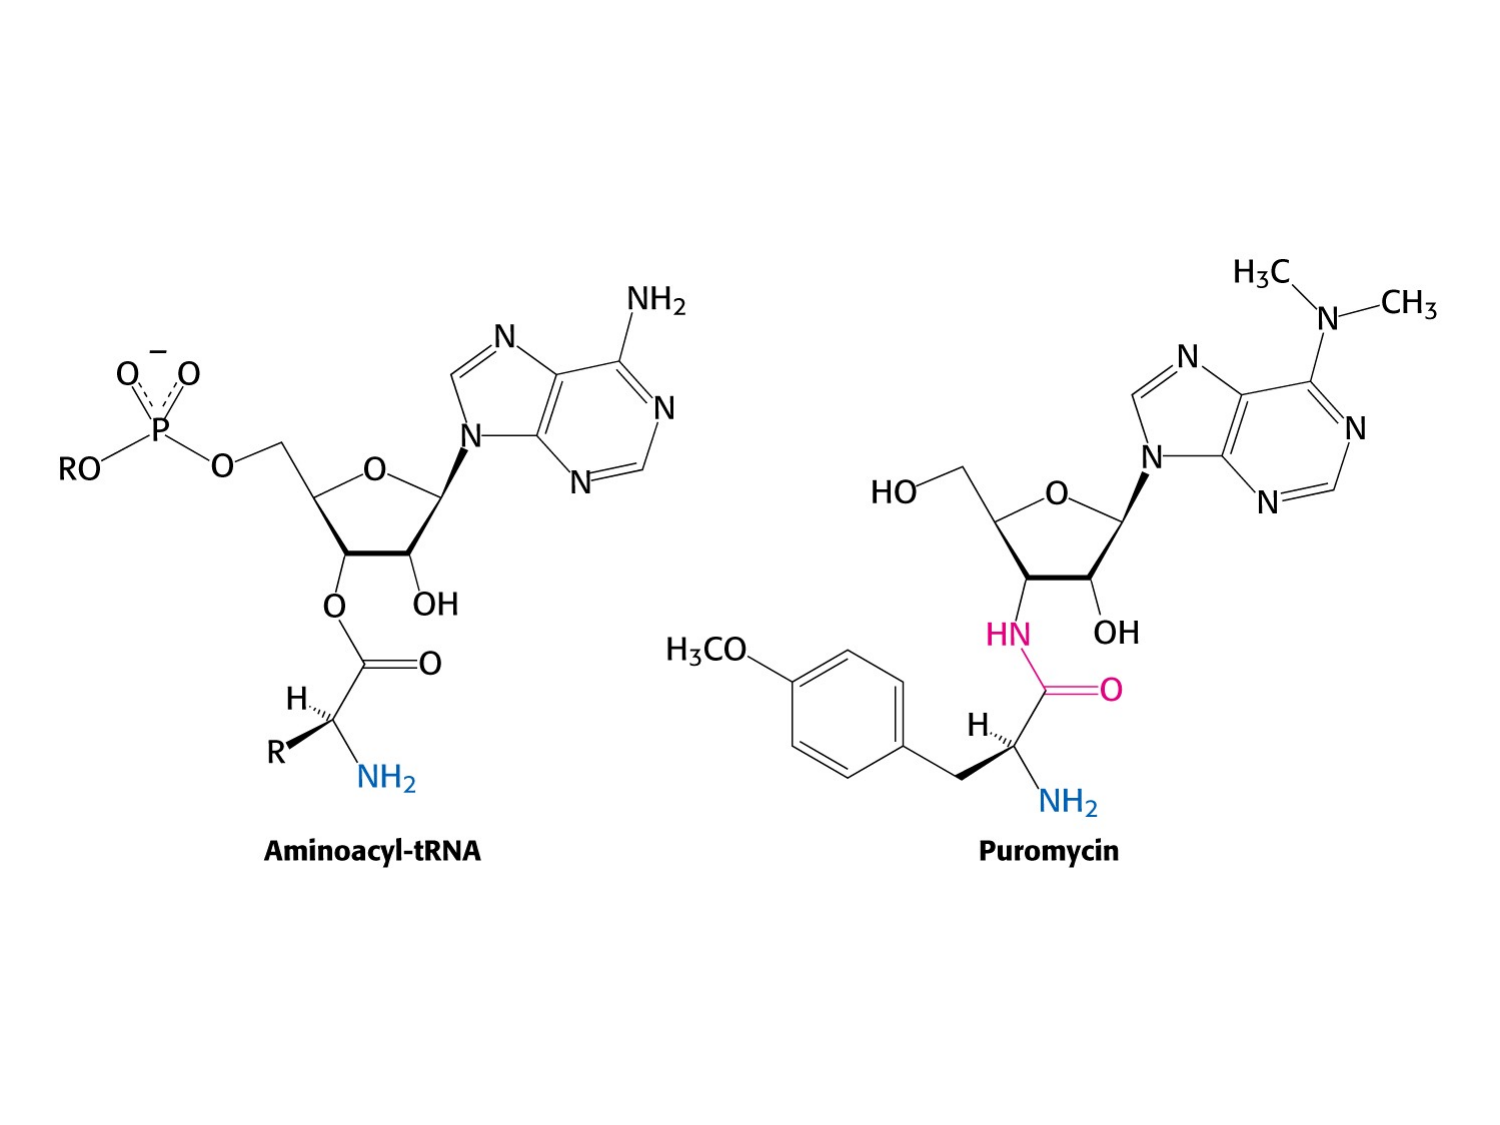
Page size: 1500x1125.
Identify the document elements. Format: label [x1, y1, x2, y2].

picture [49, 236, 1450, 889]
